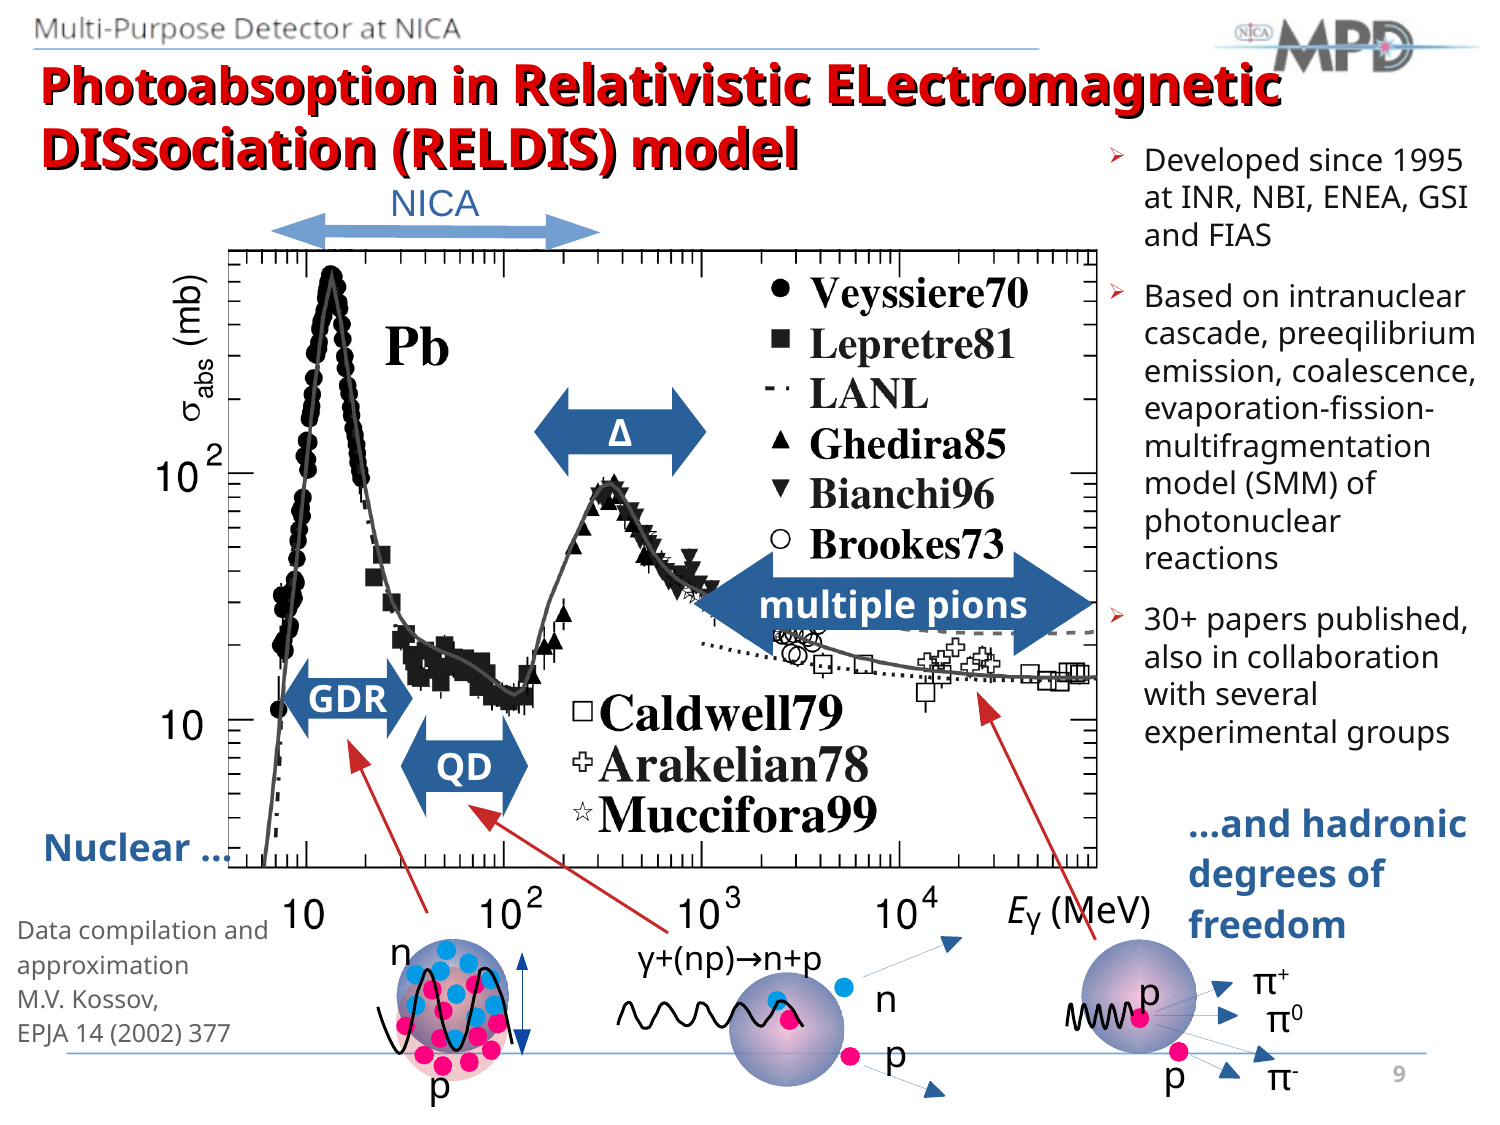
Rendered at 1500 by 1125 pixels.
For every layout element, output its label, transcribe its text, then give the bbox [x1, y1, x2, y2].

text_box [395, 964, 424, 1049]
text_box π- [1252, 1043, 1321, 1104]
text_box GDR [282, 657, 413, 740]
text_box Data compilation and approximation M.V. Kossov, EPJA 14 (2002) 377 [2, 905, 286, 1041]
text_box p [413, 1051, 463, 1113]
text_box [426, 939, 509, 1048]
text_box [729, 1007, 861, 1087]
text_box [1153, 950, 1197, 1015]
picture [0, 0, 1500, 1125]
text_box p [1133, 958, 1153, 1019]
text_box QD [400, 714, 529, 818]
text_box multiple pions [693, 551, 1090, 657]
text_box [404, 972, 452, 1066]
text_box NICA [375, 174, 495, 232]
list Developed since 1995 at INR, NBI, ENEA, GSI and FIAS Based on intranuclear cascade, preeqilibrium emission, coalescence, evaporation-fission-multifragmentation model (SMM) of photonuclear reactions 30+ papers published, also in collaboration with several experimental groups [1090, 140, 1498, 742]
text_box p [1148, 1040, 1200, 1102]
text_box [459, 971, 508, 1080]
text_box [1092, 1006, 1194, 1062]
text_box γ+(np)→n+p [622, 927, 840, 1033]
text_box ...and hadronic degrees of freedom [1173, 789, 1459, 940]
text_box n [374, 918, 426, 980]
title Photoabsoption in Relativistic ELectromagnetic DISsociation (RELDIS) model [24, 53, 1405, 175]
text_box Eγ (MeV) [992, 862, 1173, 962]
text_box [433, 1056, 453, 1076]
text_box [1081, 962, 1133, 1023]
text_box n [859, 965, 911, 1027]
text_box <number> [1370, 1045, 1430, 1105]
text_box p [869, 1020, 920, 1082]
text_box [840, 977, 854, 998]
text_box π0 [1251, 985, 1320, 1047]
text_box Δ [534, 386, 707, 477]
text_box π+ [1238, 946, 1305, 1007]
text_box Nuclear ... [28, 814, 272, 905]
